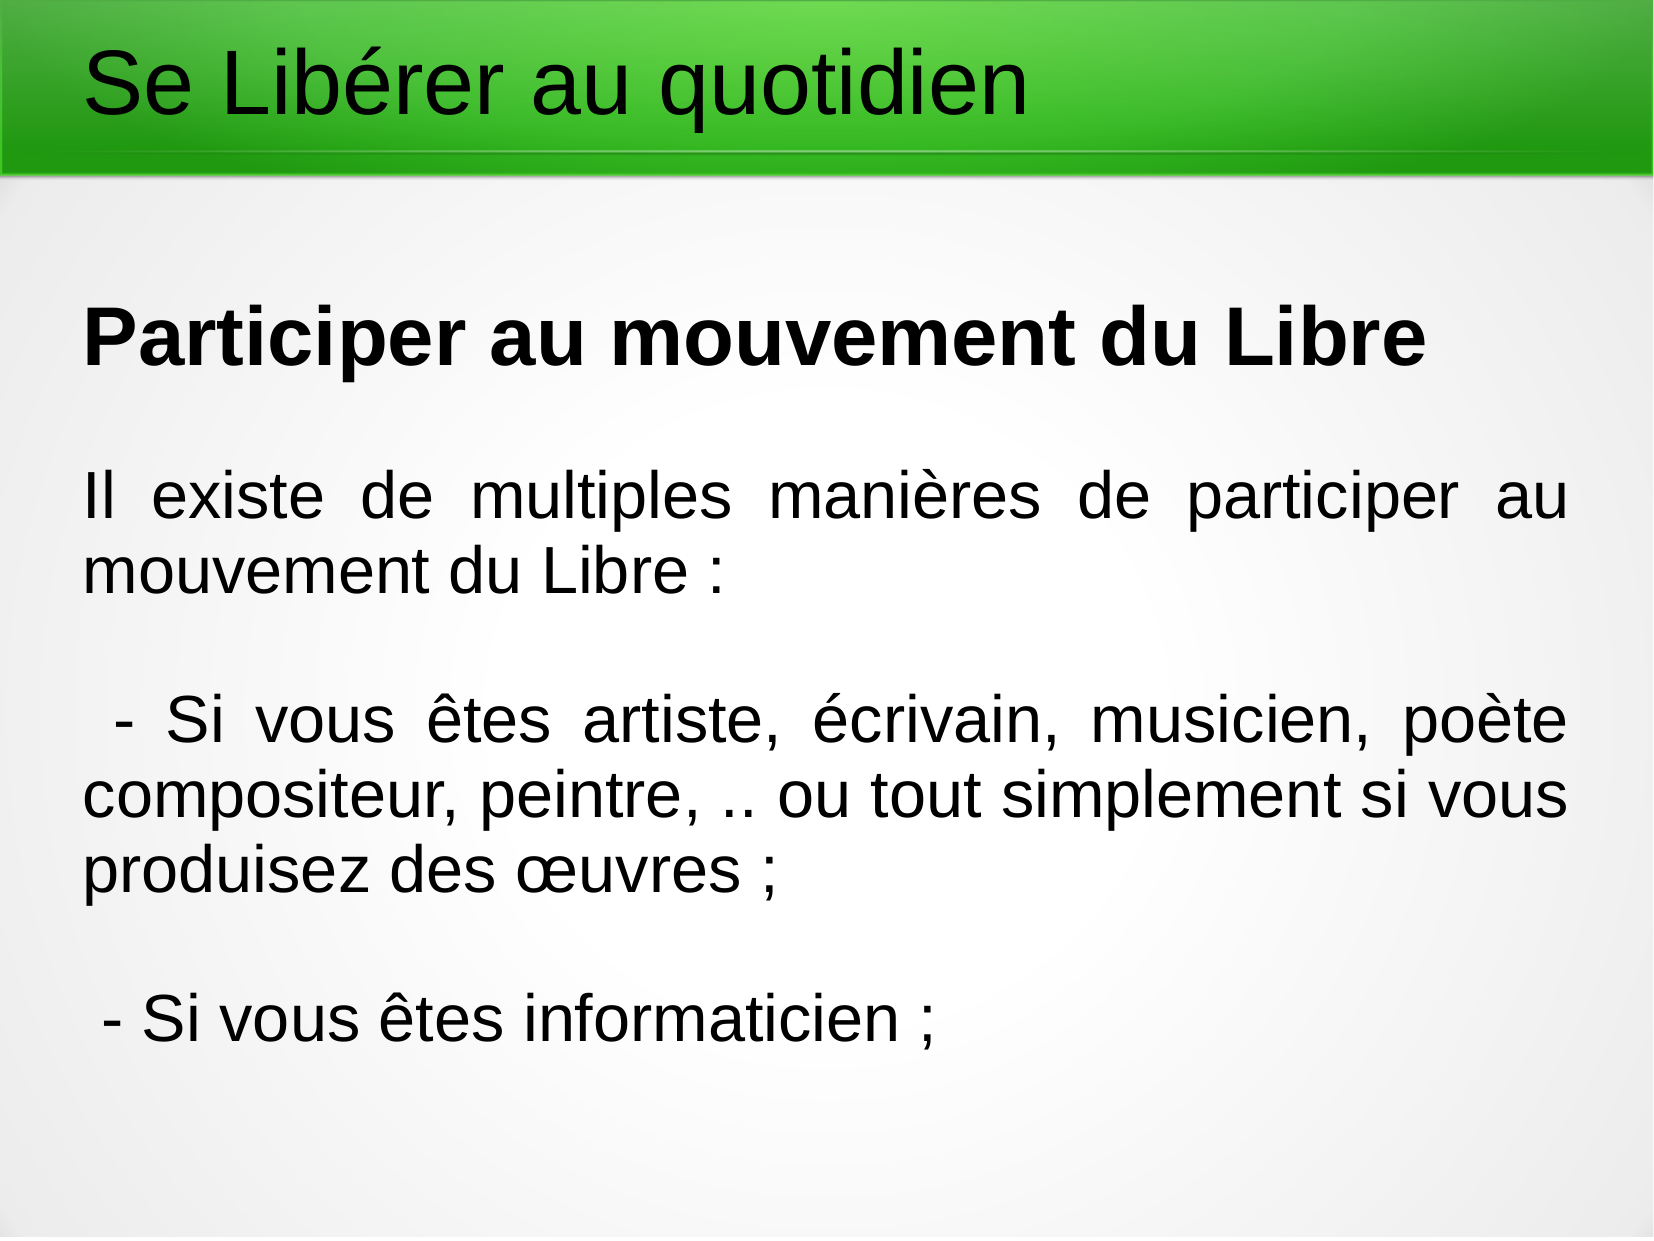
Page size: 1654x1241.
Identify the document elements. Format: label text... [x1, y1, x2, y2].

picture [0, 0, 1654, 1237]
title Se Libérer au quotidien [82, 11, 1571, 154]
subtitle Participer au mouvement du Libre Il existe de multiples manières de participer au mouvement du Libre : - Si vous êtes artiste, écrivain, musicien, poète compositeur, peintre, .. ou tout simplement si vous produisez des œuvres ; - Si vous êtes informaticien ; [82, 290, 1571, 1131]
